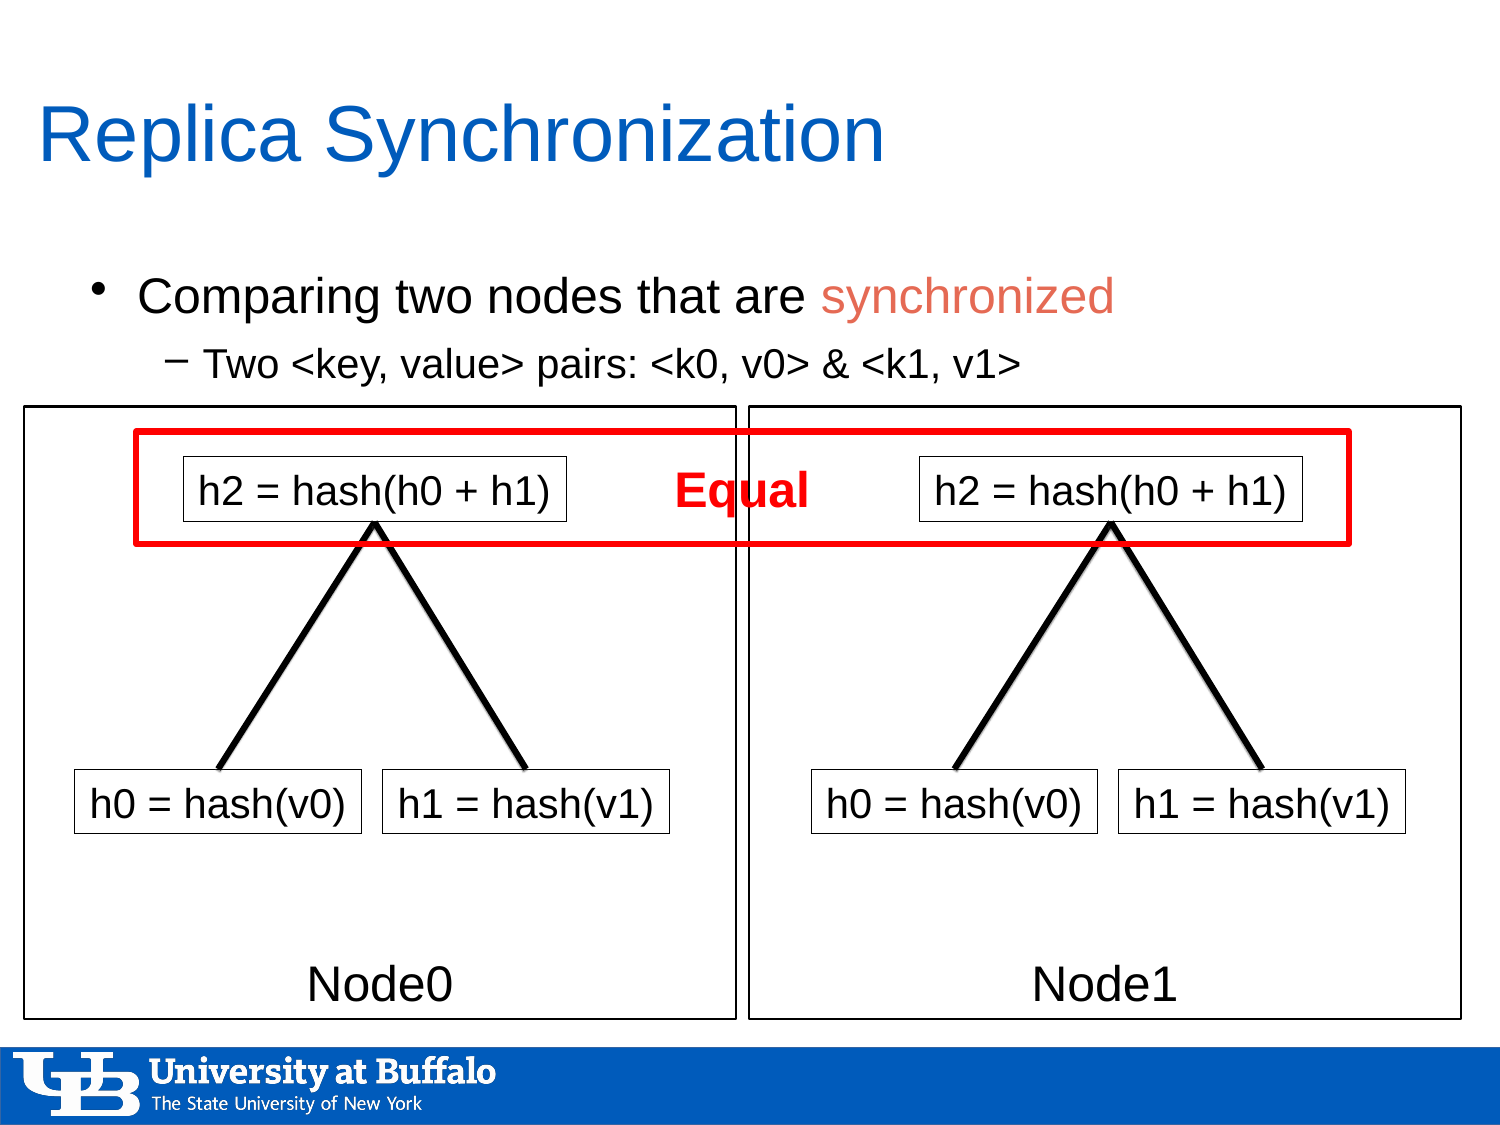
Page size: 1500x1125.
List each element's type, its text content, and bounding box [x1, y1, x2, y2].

title Replica Synchronization [37, 40, 1388, 228]
text_box Equal [136, 431, 1349, 544]
list Comparing two nodes that are synchronized Two <key, value> pairs: <k0, v0> & <k1, v1> [737, 544, 748, 916]
picture [13, 1052, 496, 1116]
list Comparing two nodes that are synchronized Two <key, value> pairs: <k0, v0> & <k1, v1> [75, 263, 1425, 431]
text_box Node0 [23, 406, 737, 1019]
text_box Node1 [748, 406, 1462, 1019]
